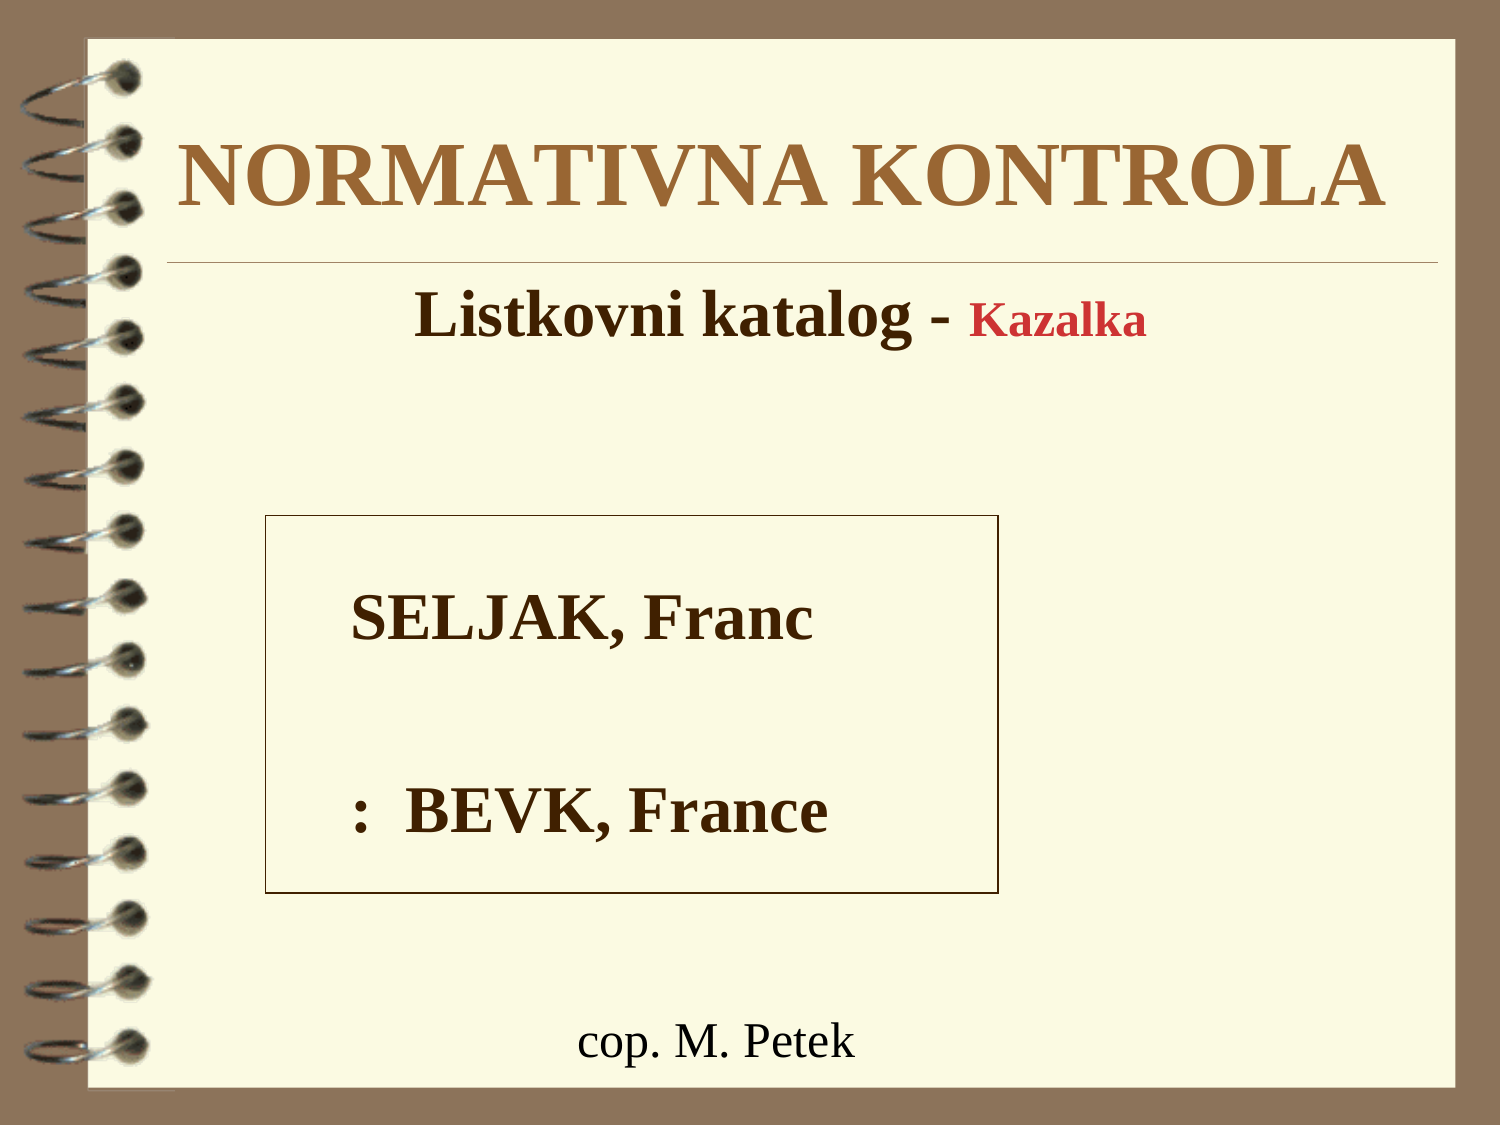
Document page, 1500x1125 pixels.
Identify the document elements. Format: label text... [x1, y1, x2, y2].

list SELJAK, Franc : BEVK, France [218, 467, 1400, 1035]
text_box Listkovni katalog - Kazalka [162, 262, 1400, 418]
title NORMATIVNA KONTROLA [162, 74, 1438, 263]
picture [0, 0, 175, 1125]
